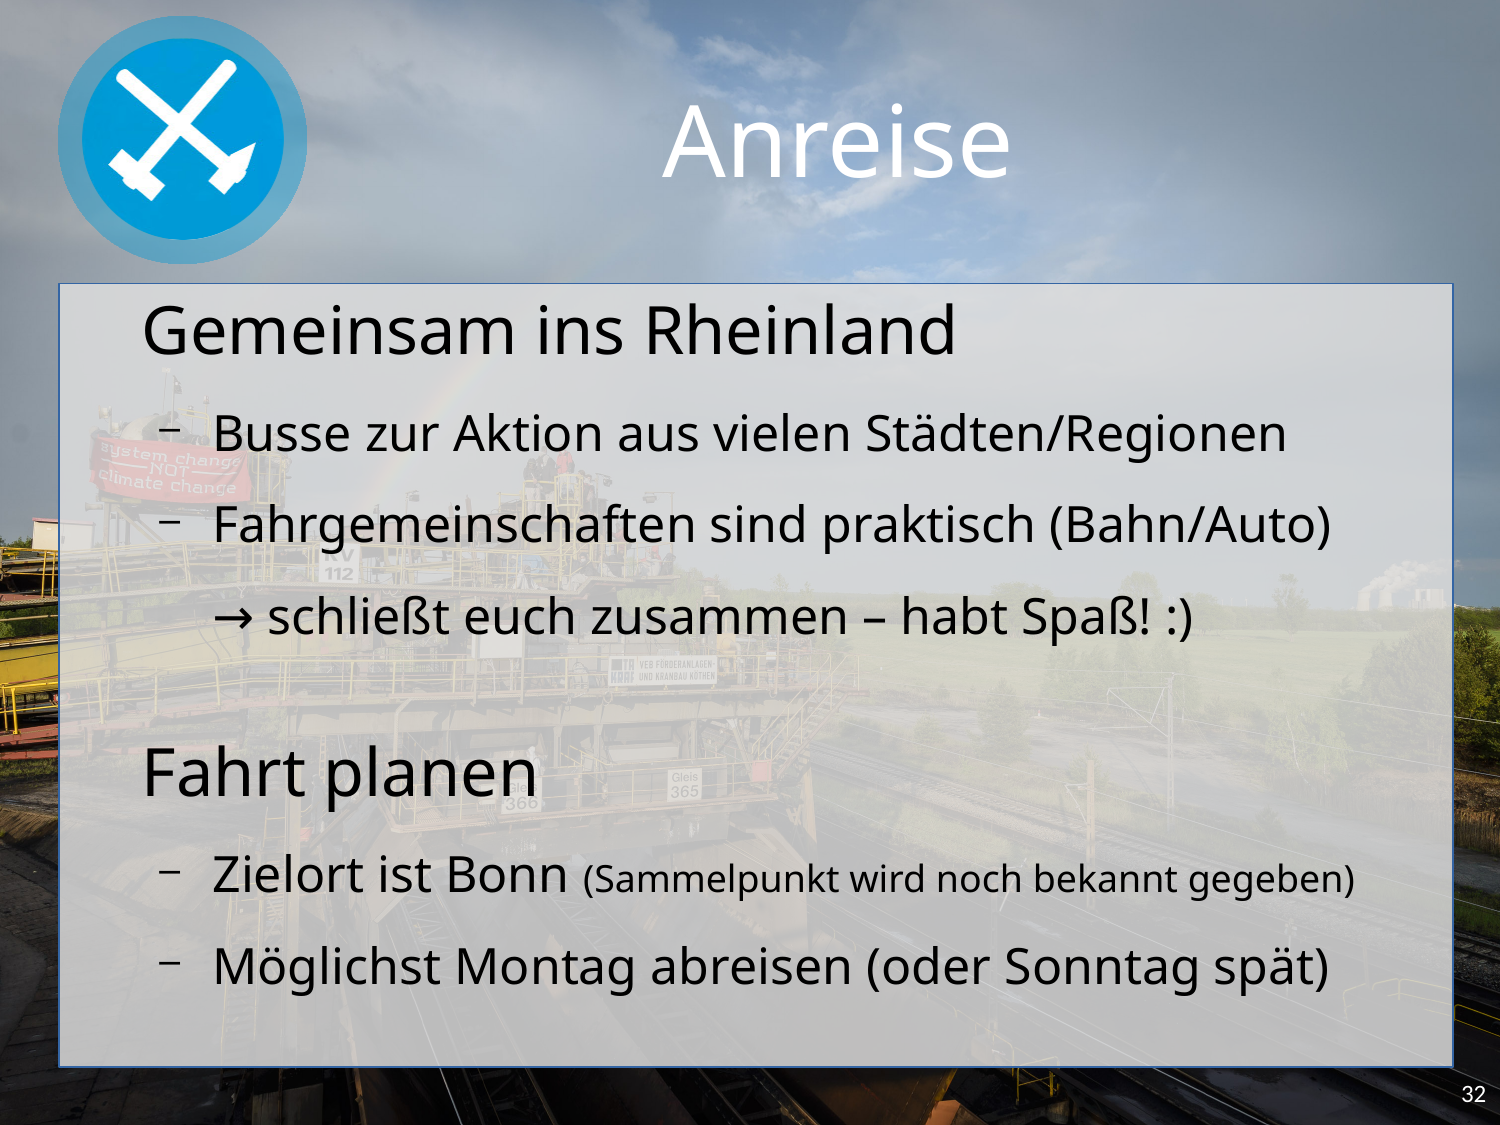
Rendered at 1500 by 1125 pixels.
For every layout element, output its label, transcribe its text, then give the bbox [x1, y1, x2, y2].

list Gemeinsam ins Rheinland Busse zur Aktion aus vielen Städten/Regionen Fahrgemeinschaften sind praktisch (Bahn/Auto) → schließt euch zusammen – habt Spaß! :) Fahrt planen Zielort ist Bonn (Sammelpunkt wird noch bekannt gegeben) Möglichst Montag abreisen (oder Sonntag spät) [59, 283, 1453, 1068]
picture [0, 0, 1500, 1125]
title Anreise [330, 45, 1347, 233]
